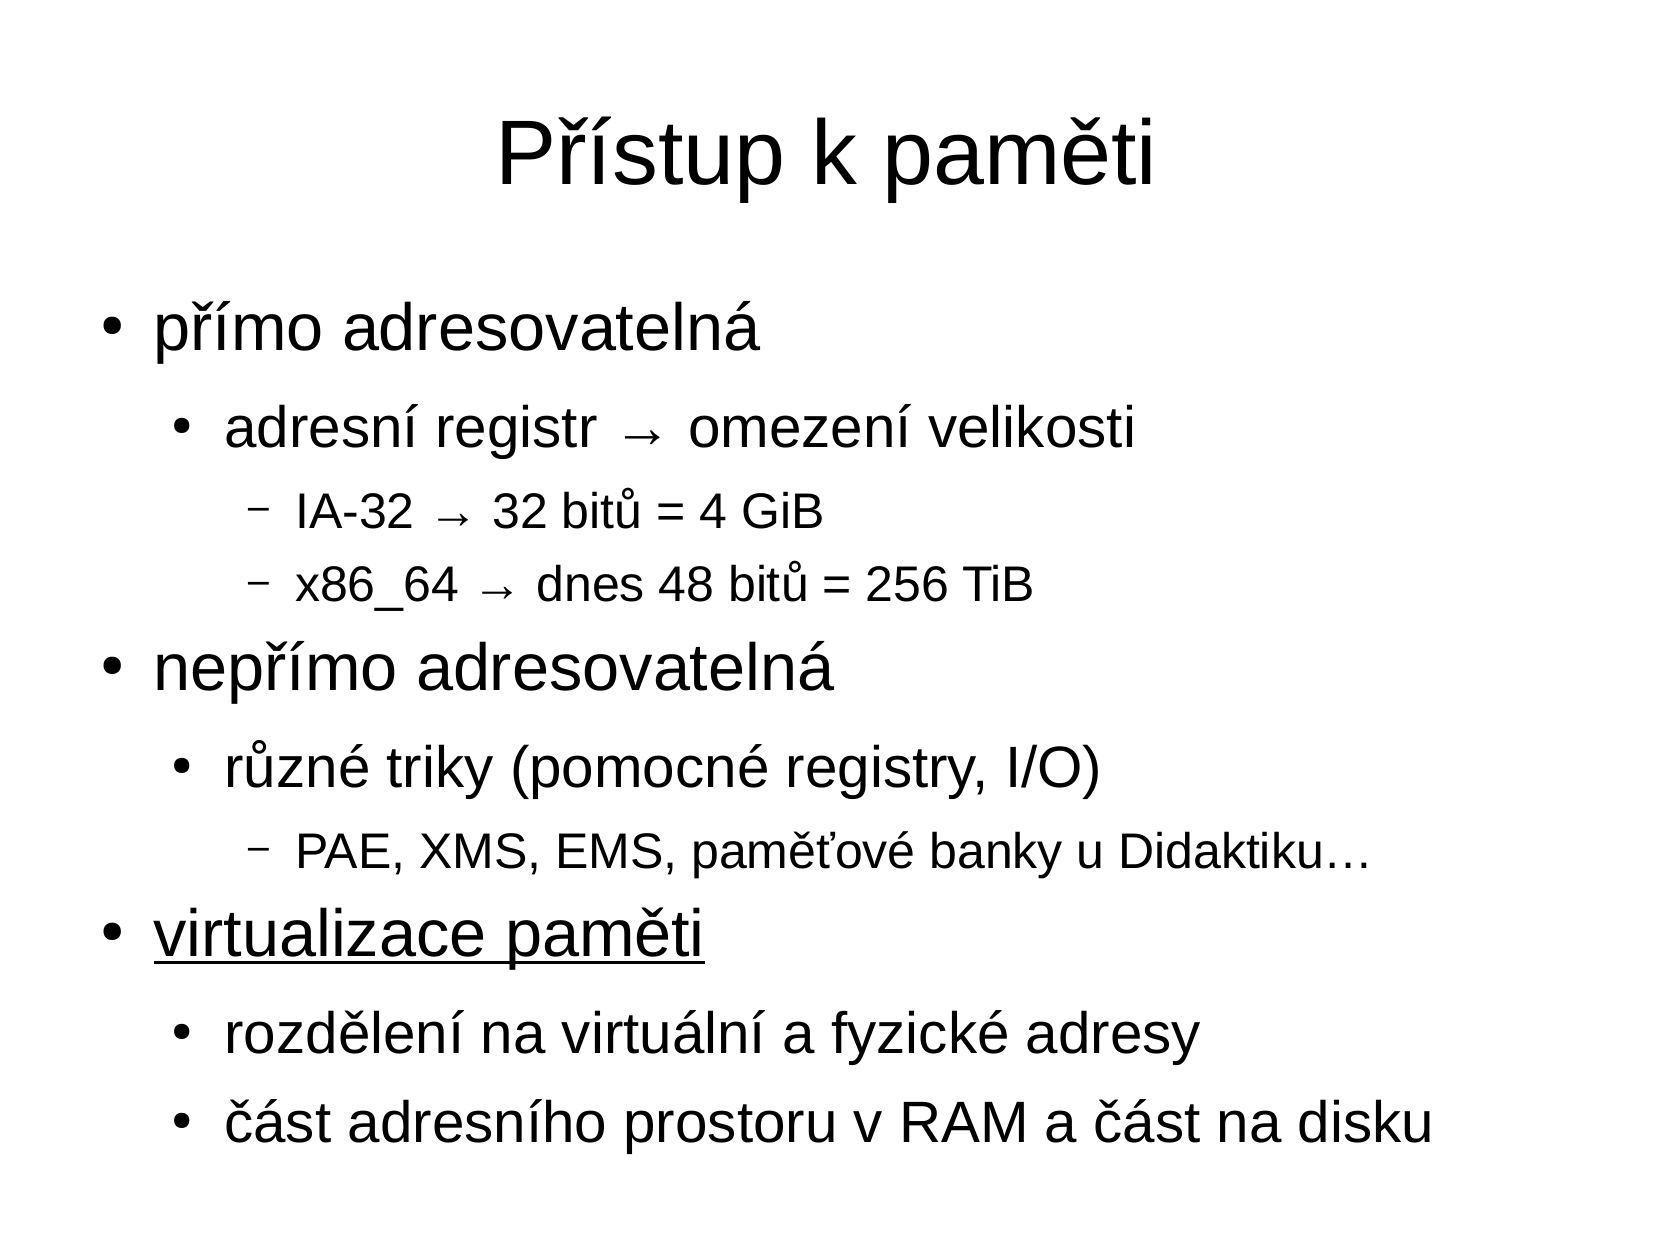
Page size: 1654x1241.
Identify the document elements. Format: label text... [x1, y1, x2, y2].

title Přístup k paměti [82, 56, 1571, 250]
list přímo adresovatelná adresní registr → omezení velikosti IA-32 → 32 bitů = 4 GiB x86_64 → dnes 48 bitů = 256 TiB nepřímo adresovatelná různé triky (pomocné registry, I/O) PAE, XMS, EMS, paměťové banky u Didaktiku… virtualizace paměti rozdělení na virtuální a fyzické adresy část adresního prostoru v RAM a část na disku [82, 290, 1571, 1154]
